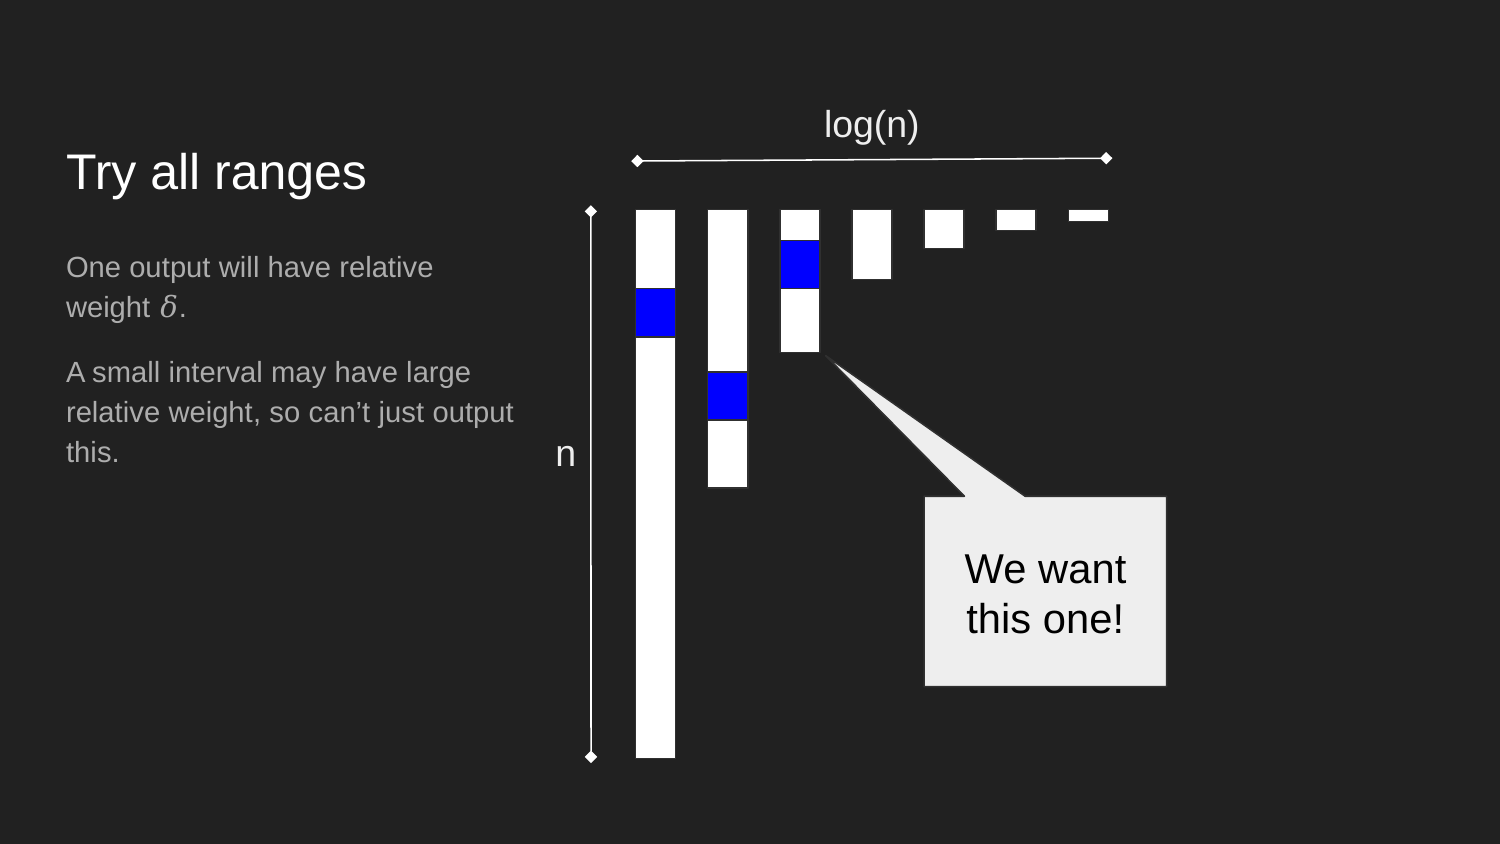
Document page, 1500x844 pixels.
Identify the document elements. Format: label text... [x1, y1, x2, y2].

text_box [851, 209, 892, 280]
text_box [779, 209, 820, 353]
text_box We want this one! [825, 355, 1167, 687]
text_box [635, 209, 676, 759]
title Try all ranges [51, 91, 512, 216]
text_box [924, 209, 965, 249]
text_box [1068, 209, 1109, 222]
list One output will have relative weight 𝛿. A small interval may have large relative weight, so can’t just output this. [51, 227, 541, 507]
text_box [707, 209, 748, 488]
text_box n [540, 414, 591, 490]
text_box log(n) [637, 85, 1107, 161]
text_box [996, 209, 1037, 231]
